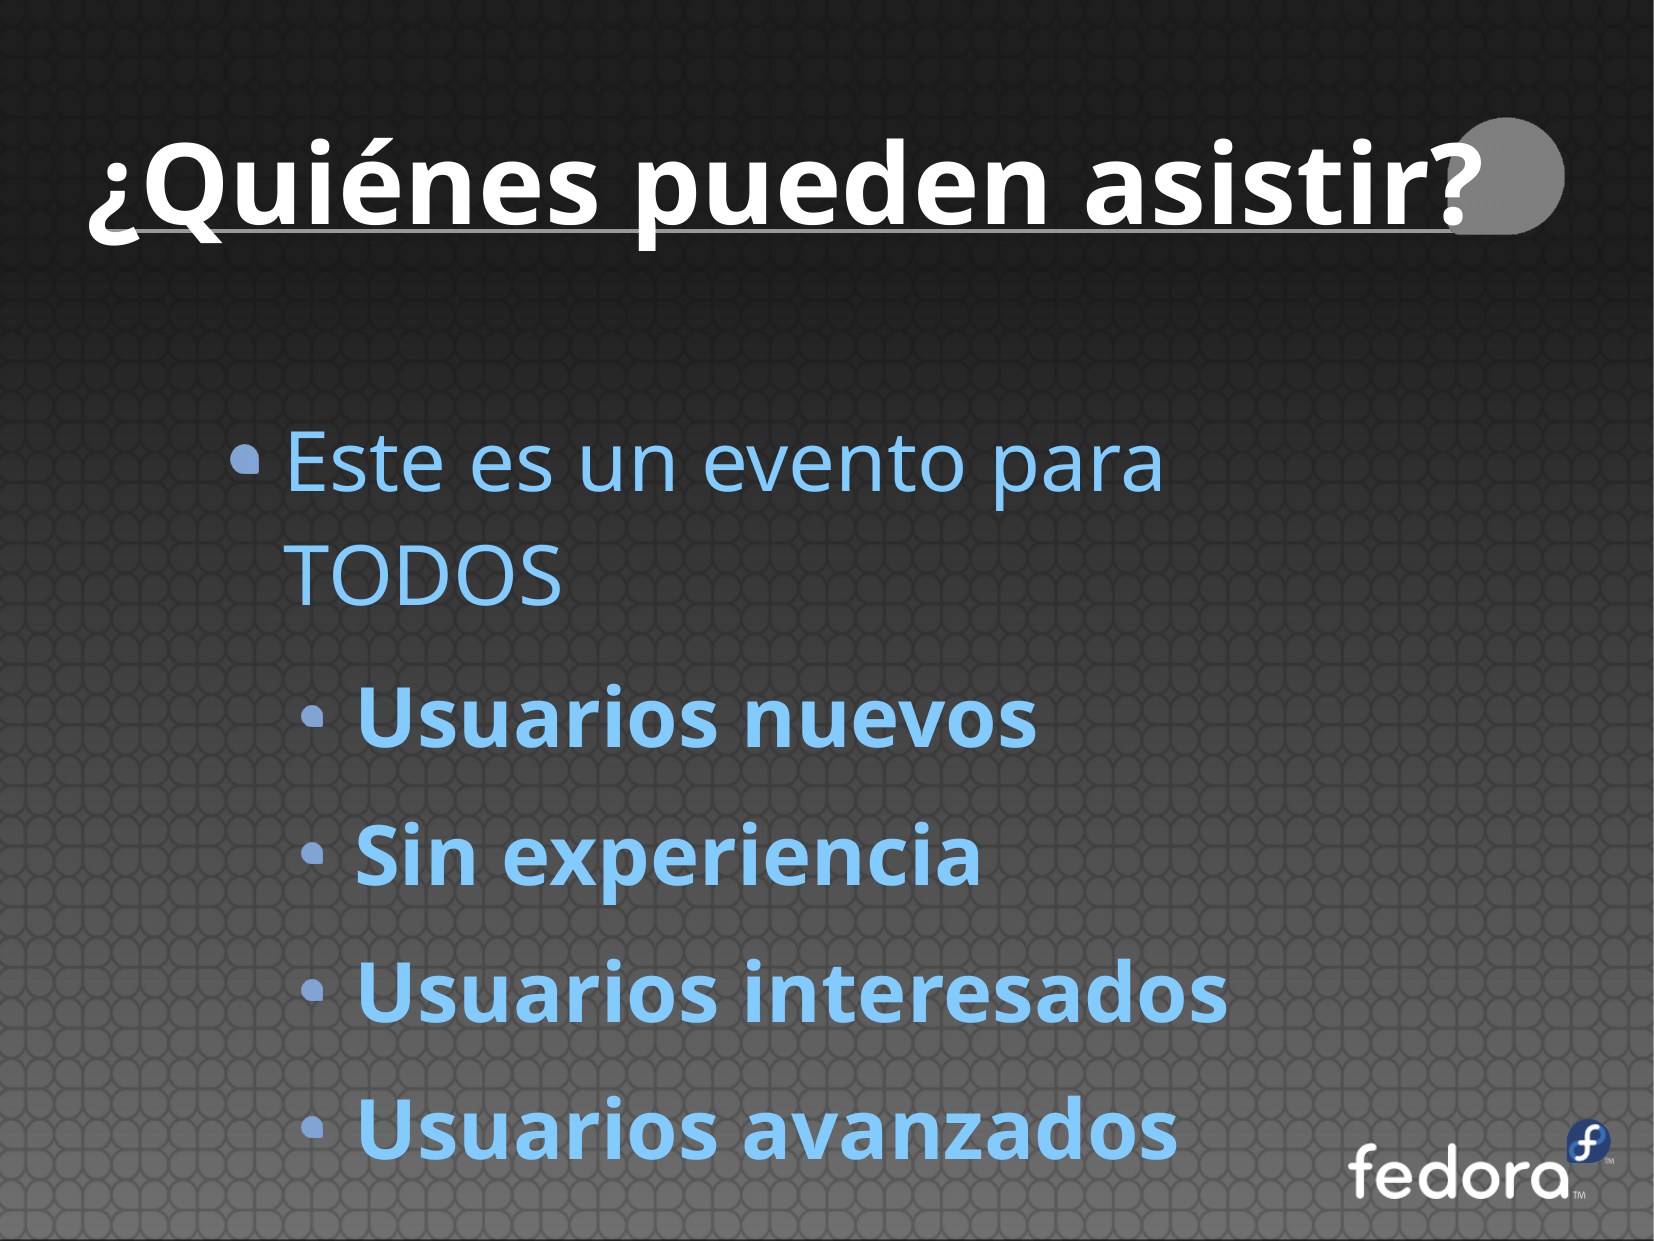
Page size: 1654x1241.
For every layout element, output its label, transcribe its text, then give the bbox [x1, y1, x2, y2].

picture [0, 0, 1654, 1241]
title ¿Quiénes pueden asistir? [86, 112, 1576, 249]
list Este es un evento para TODOS Usuarios nuevos Sin experiencia Usuarios interesados Usuarios avanzados [212, 402, 1450, 1004]
